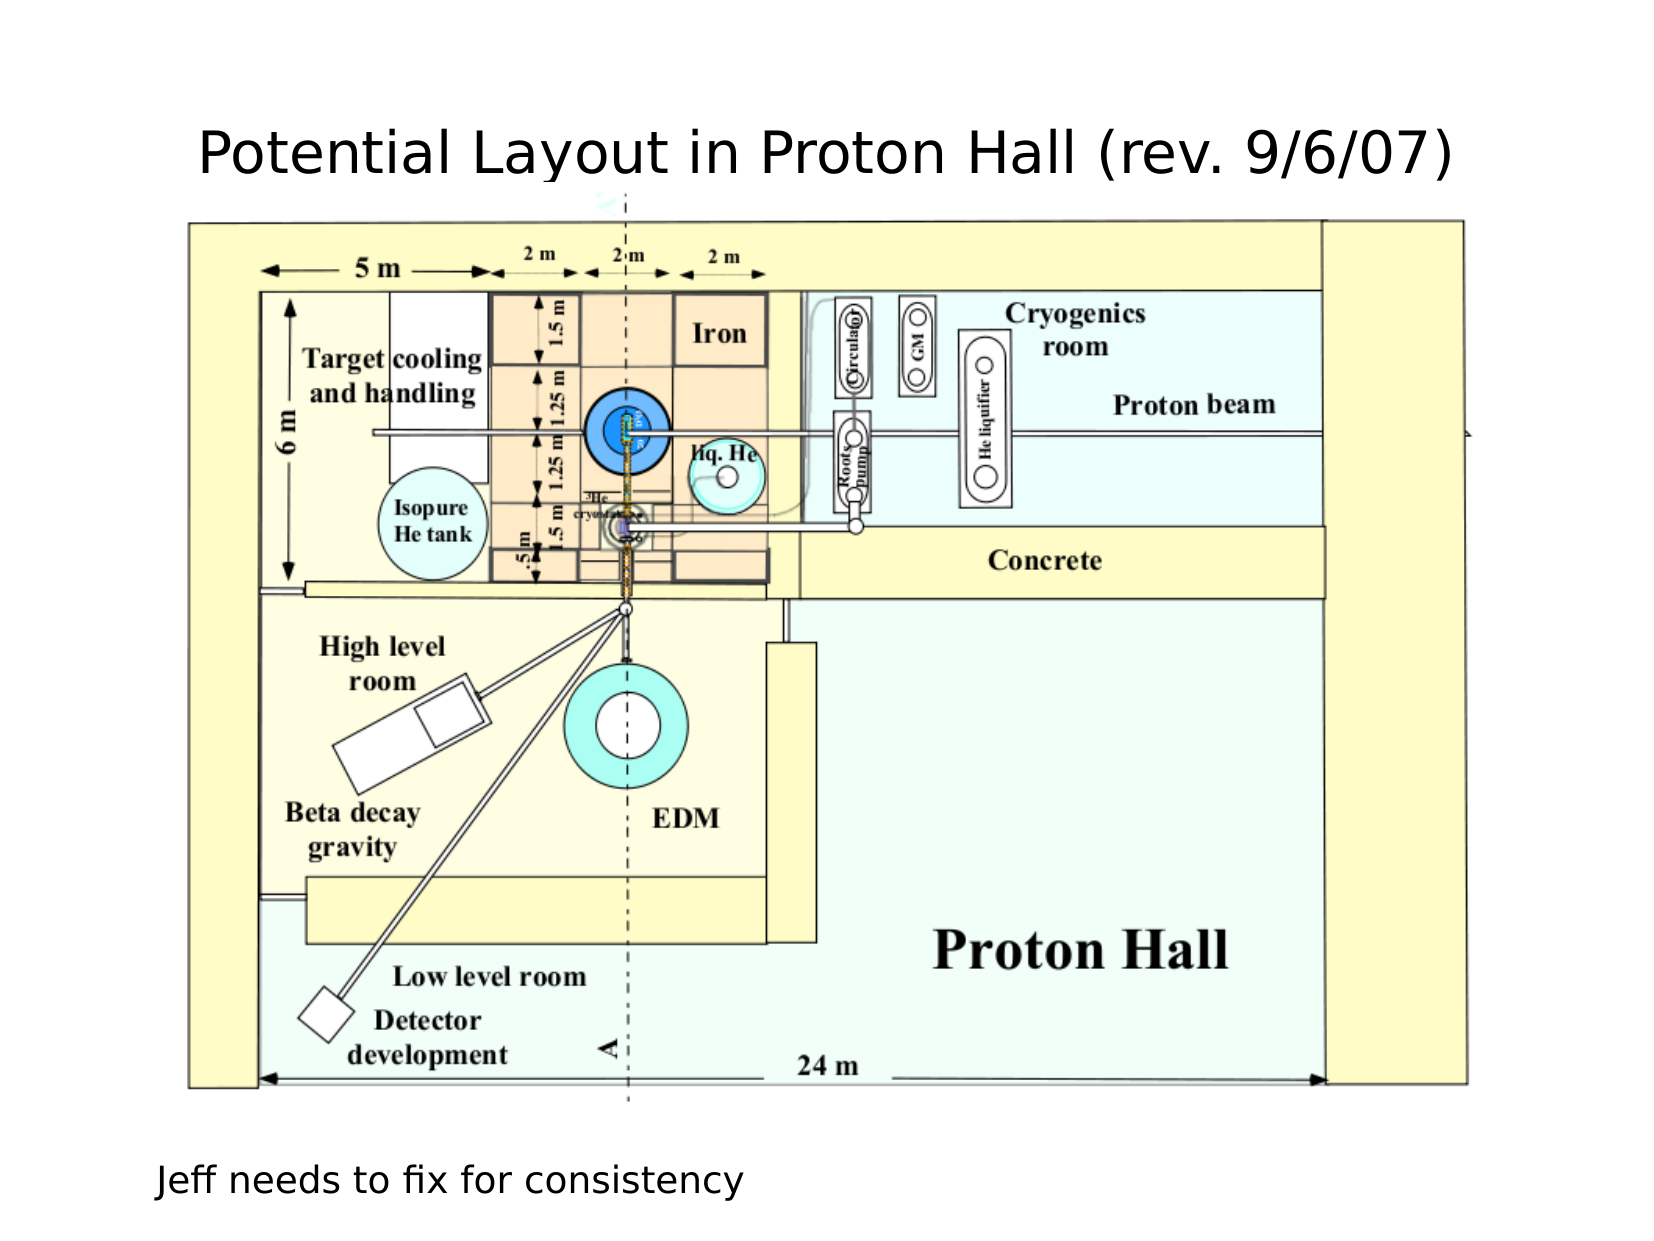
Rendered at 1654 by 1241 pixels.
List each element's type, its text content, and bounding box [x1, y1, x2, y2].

title Potential Layout in Proton Hall (rev. 9/6/07) [82, 56, 1571, 250]
text_box Jeff needs to fix for consistency [141, 1151, 762, 1210]
picture [147, 182, 1488, 1141]
